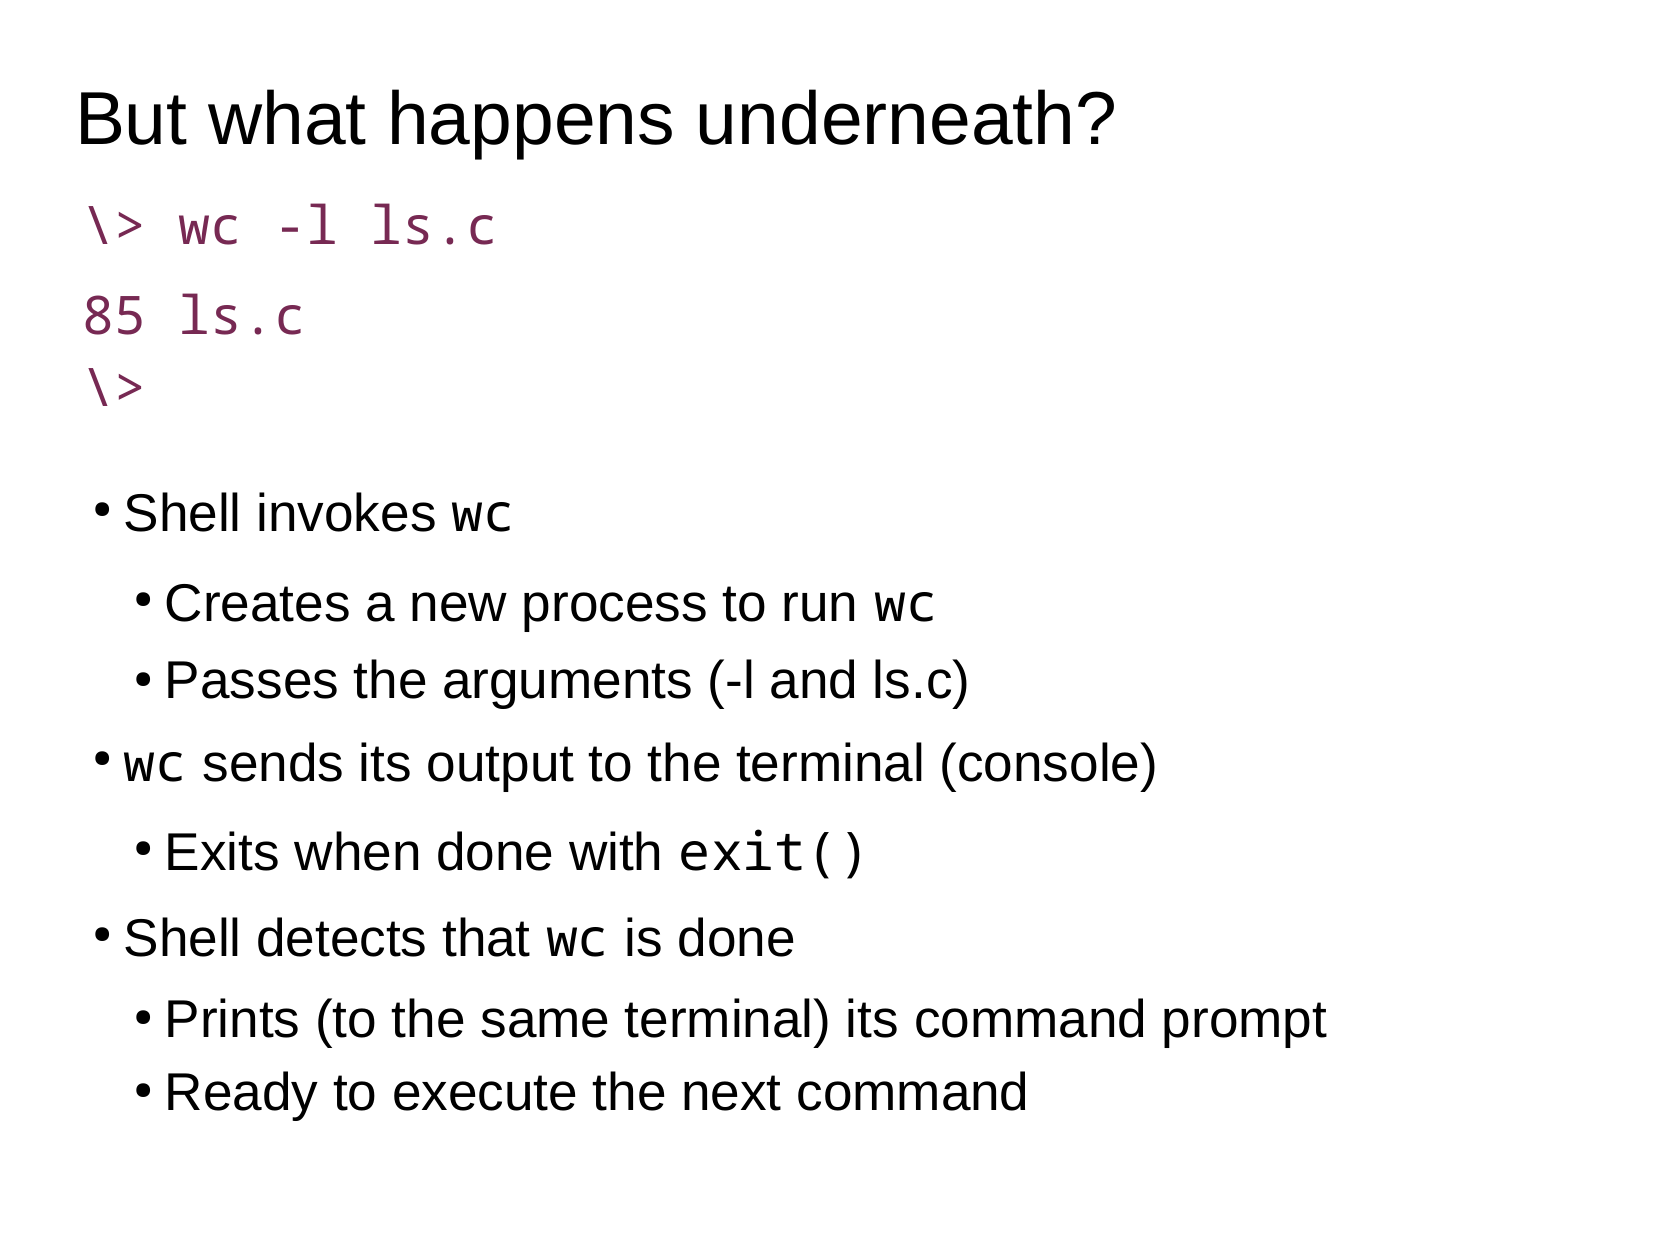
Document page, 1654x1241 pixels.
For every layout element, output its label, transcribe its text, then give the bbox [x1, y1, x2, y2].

list \> wc -l ls.c 85 ls.c \> Shell invokes wc Creates a new process to run wc Passes the arguments (-l and ls.c) wc sends its output to the terminal (console) Exits when done with exit() Shell detects that wc is done Prints (to the same terminal) its command prompt Ready to execute the next command [82, 187, 1571, 1126]
title But what happens underneath? [75, 49, 1613, 188]
